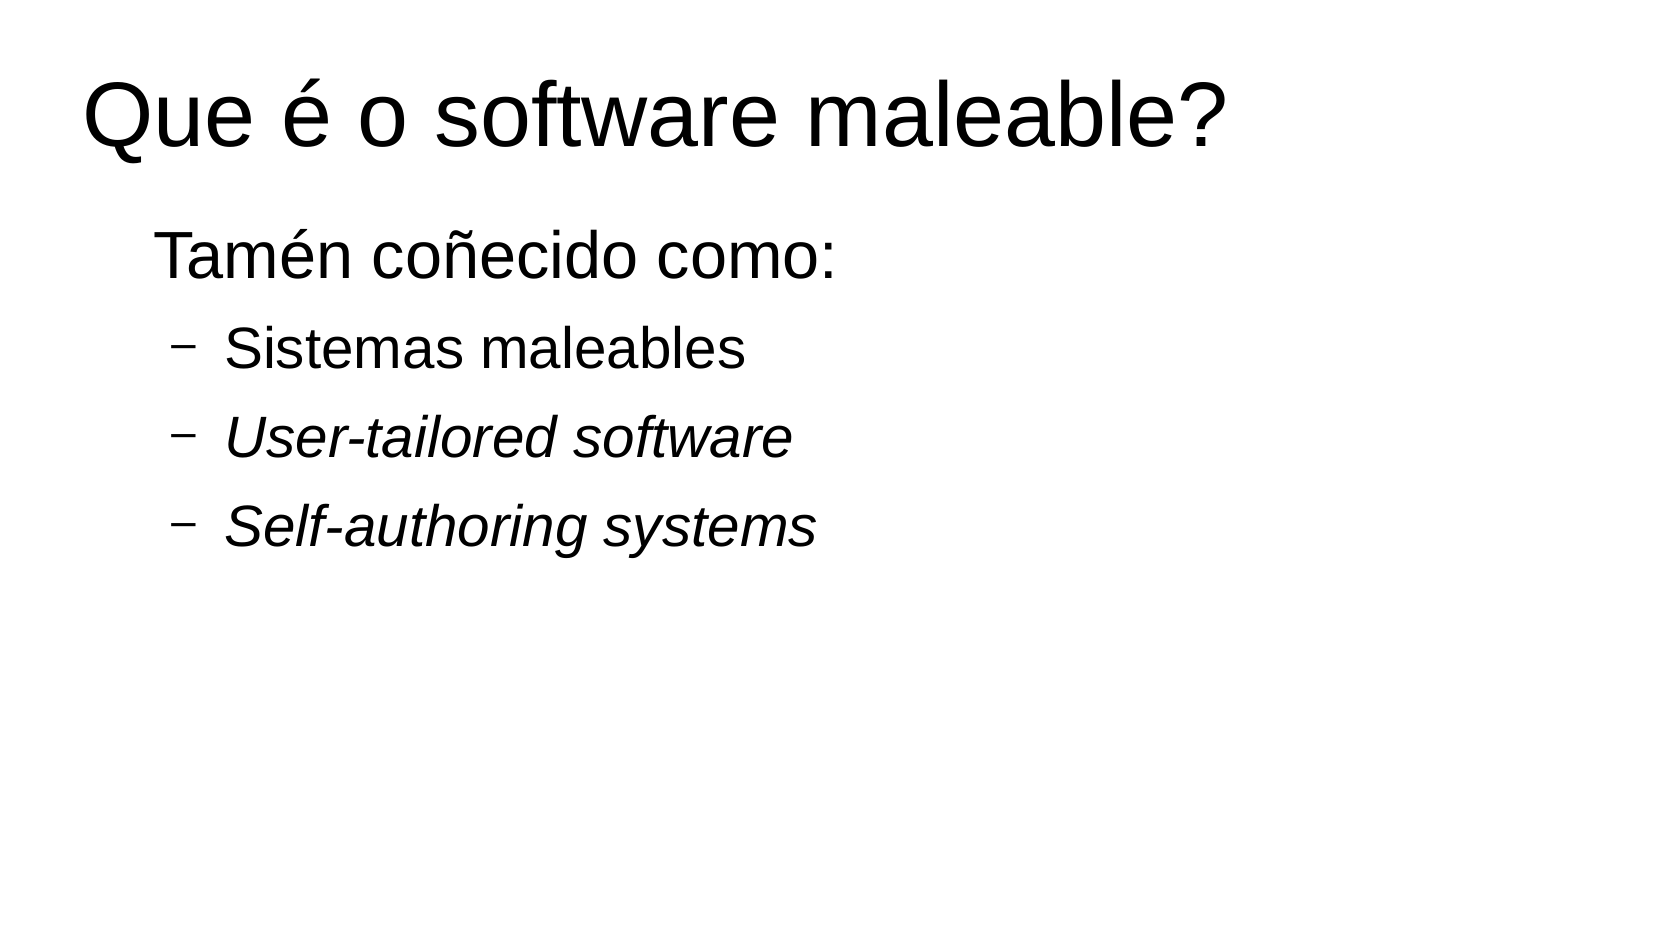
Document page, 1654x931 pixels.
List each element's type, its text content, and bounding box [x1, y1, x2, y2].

list Tamén coñecido como: Sistemas maleables User-tailored software Self-authoring systems [82, 217, 1571, 758]
title Que é o software maleable? [82, 37, 1571, 193]
